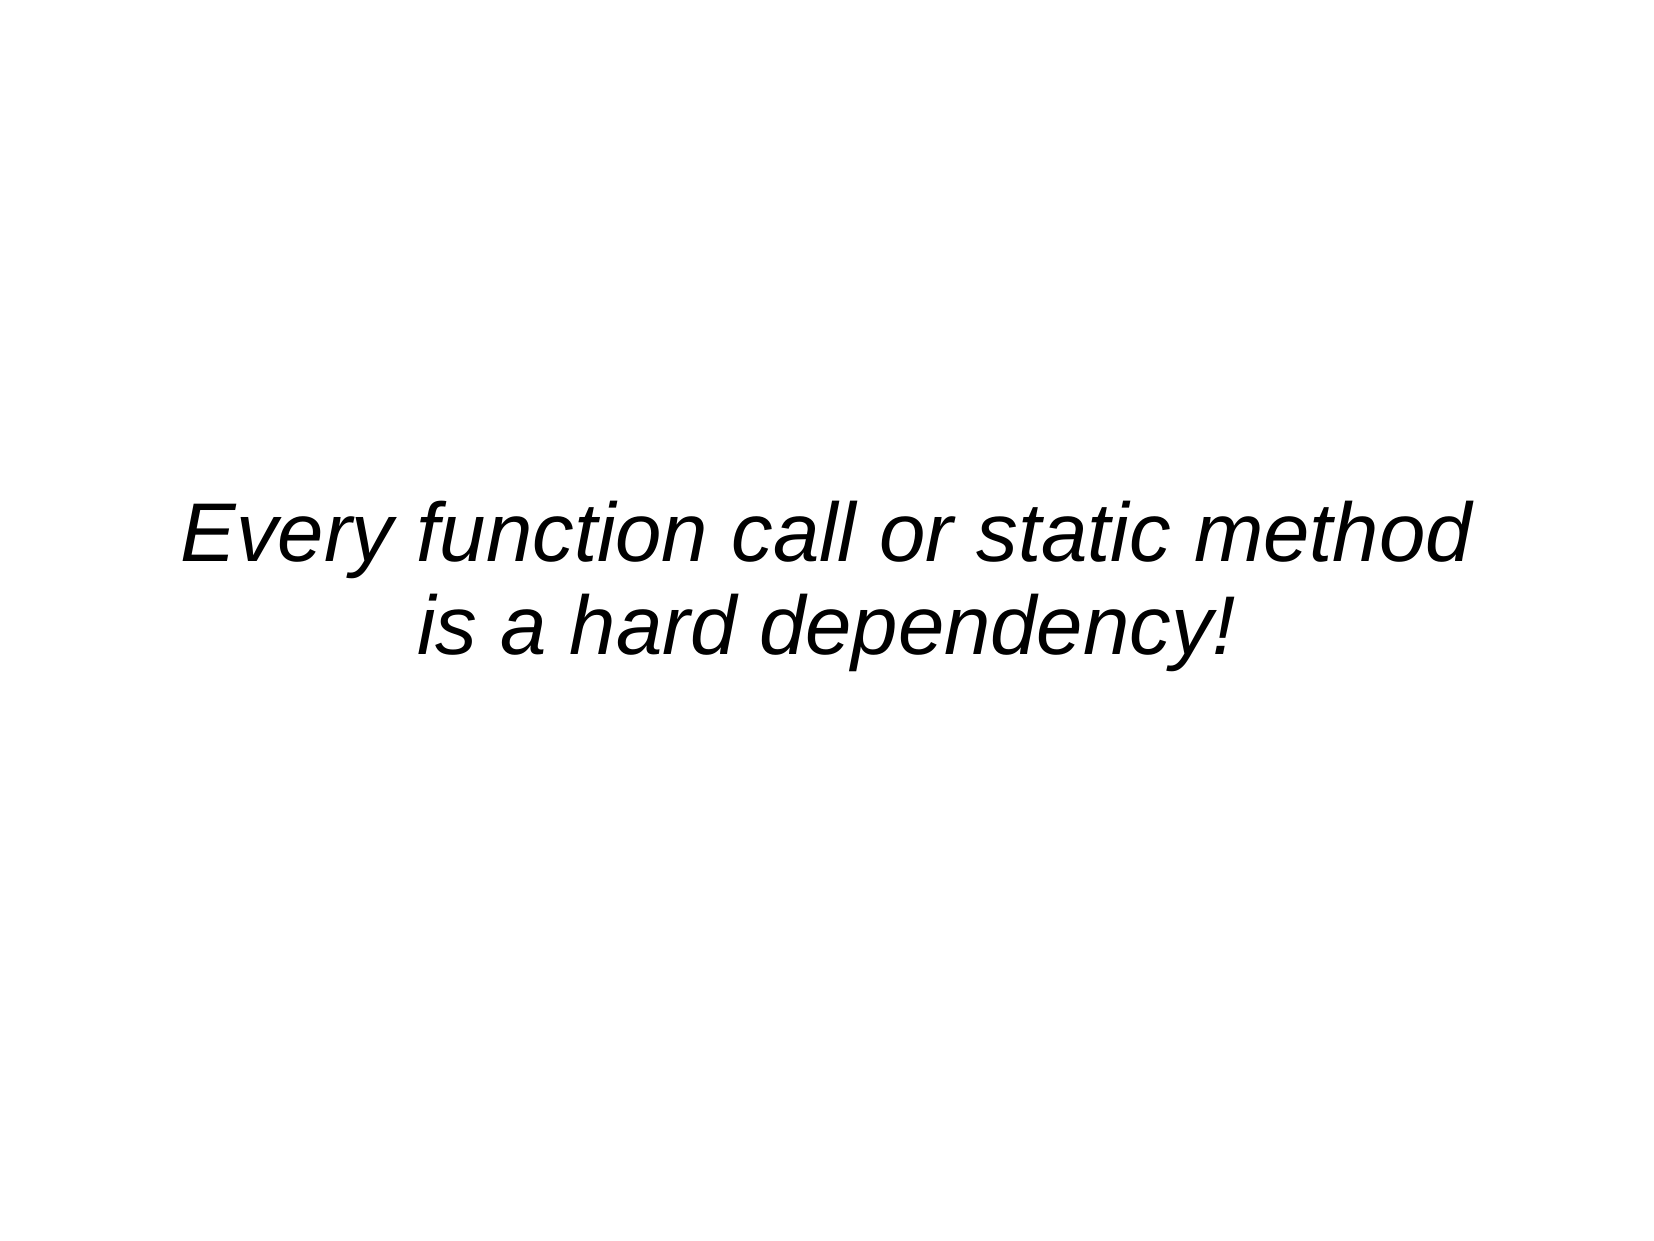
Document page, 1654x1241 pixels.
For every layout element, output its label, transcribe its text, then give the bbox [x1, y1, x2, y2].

subtitle Every function call or static method is a hard dependency! [82, 56, 1571, 1102]
